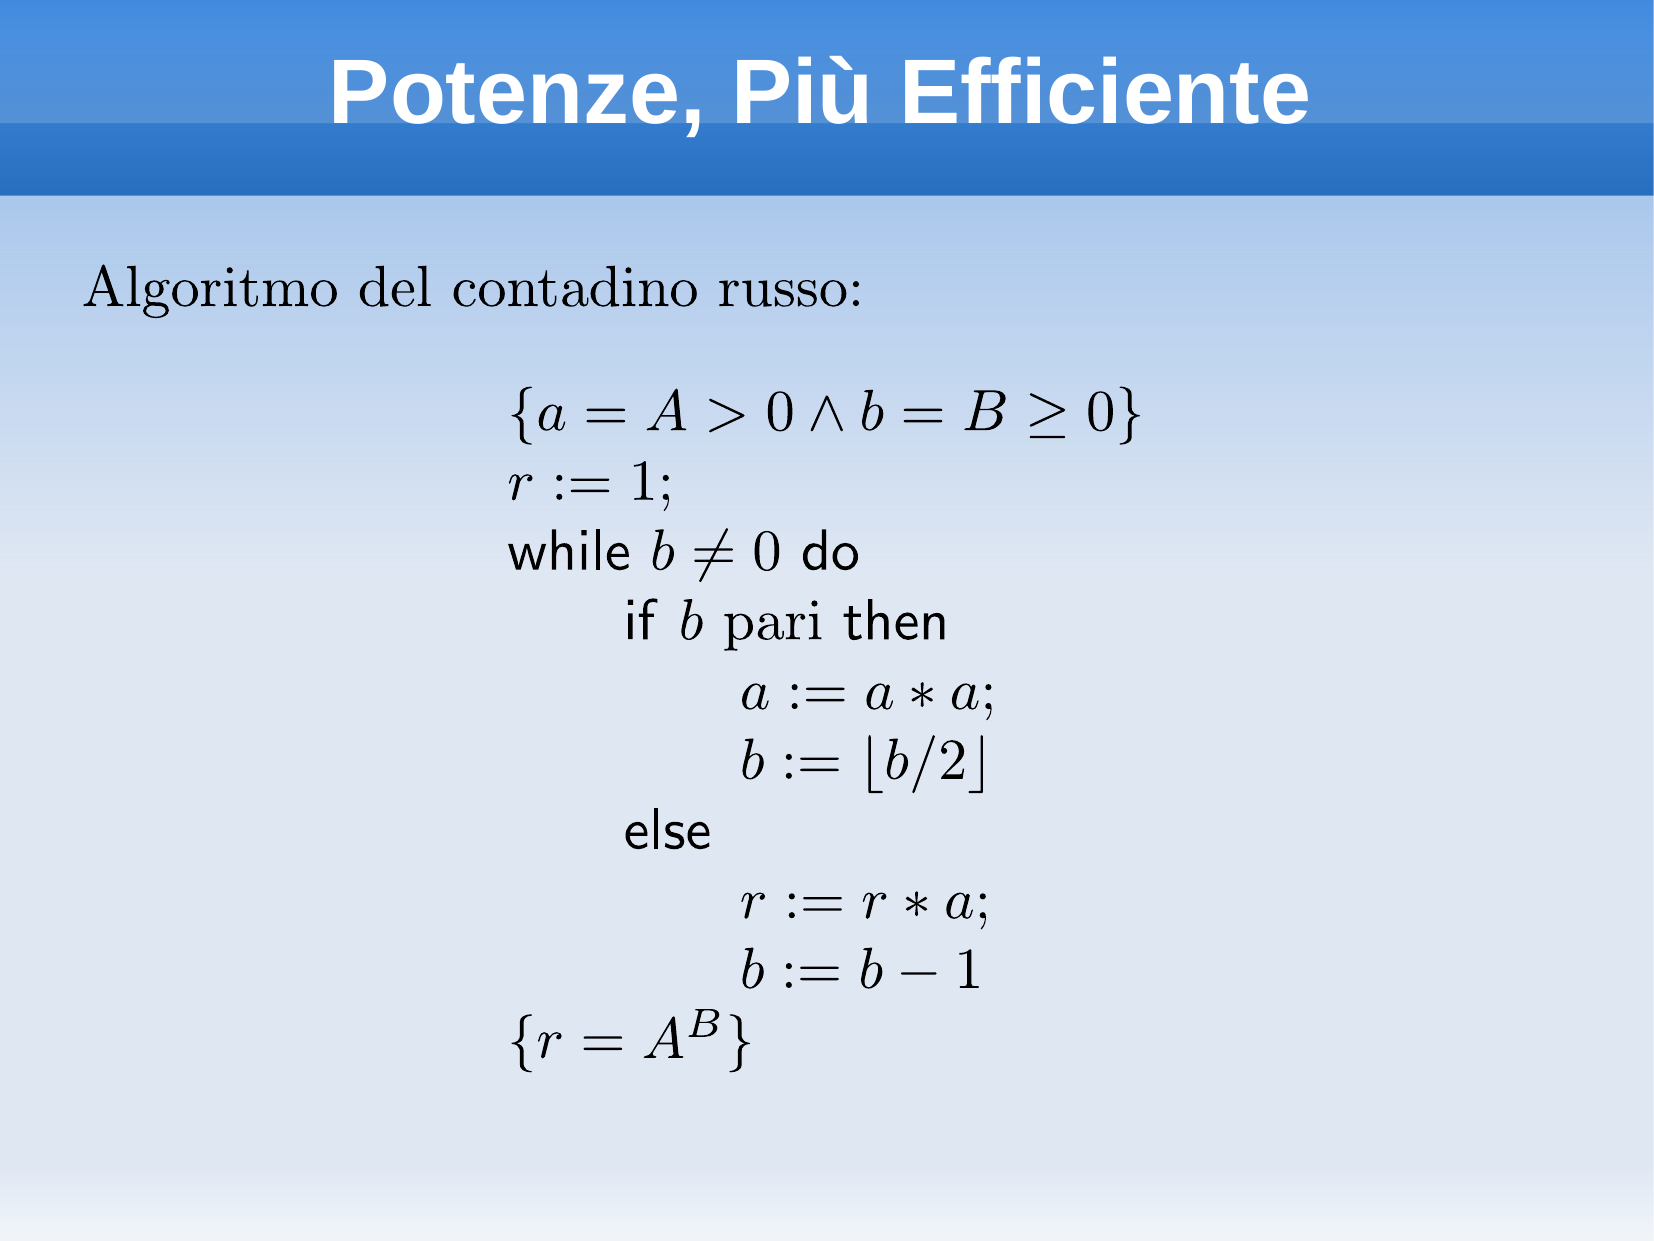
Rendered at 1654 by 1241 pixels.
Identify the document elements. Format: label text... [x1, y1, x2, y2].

text_box [81, 264, 1145, 1073]
title Potenze, Più Efficiente [76, 0, 1565, 196]
picture [0, 0, 1654, 1241]
